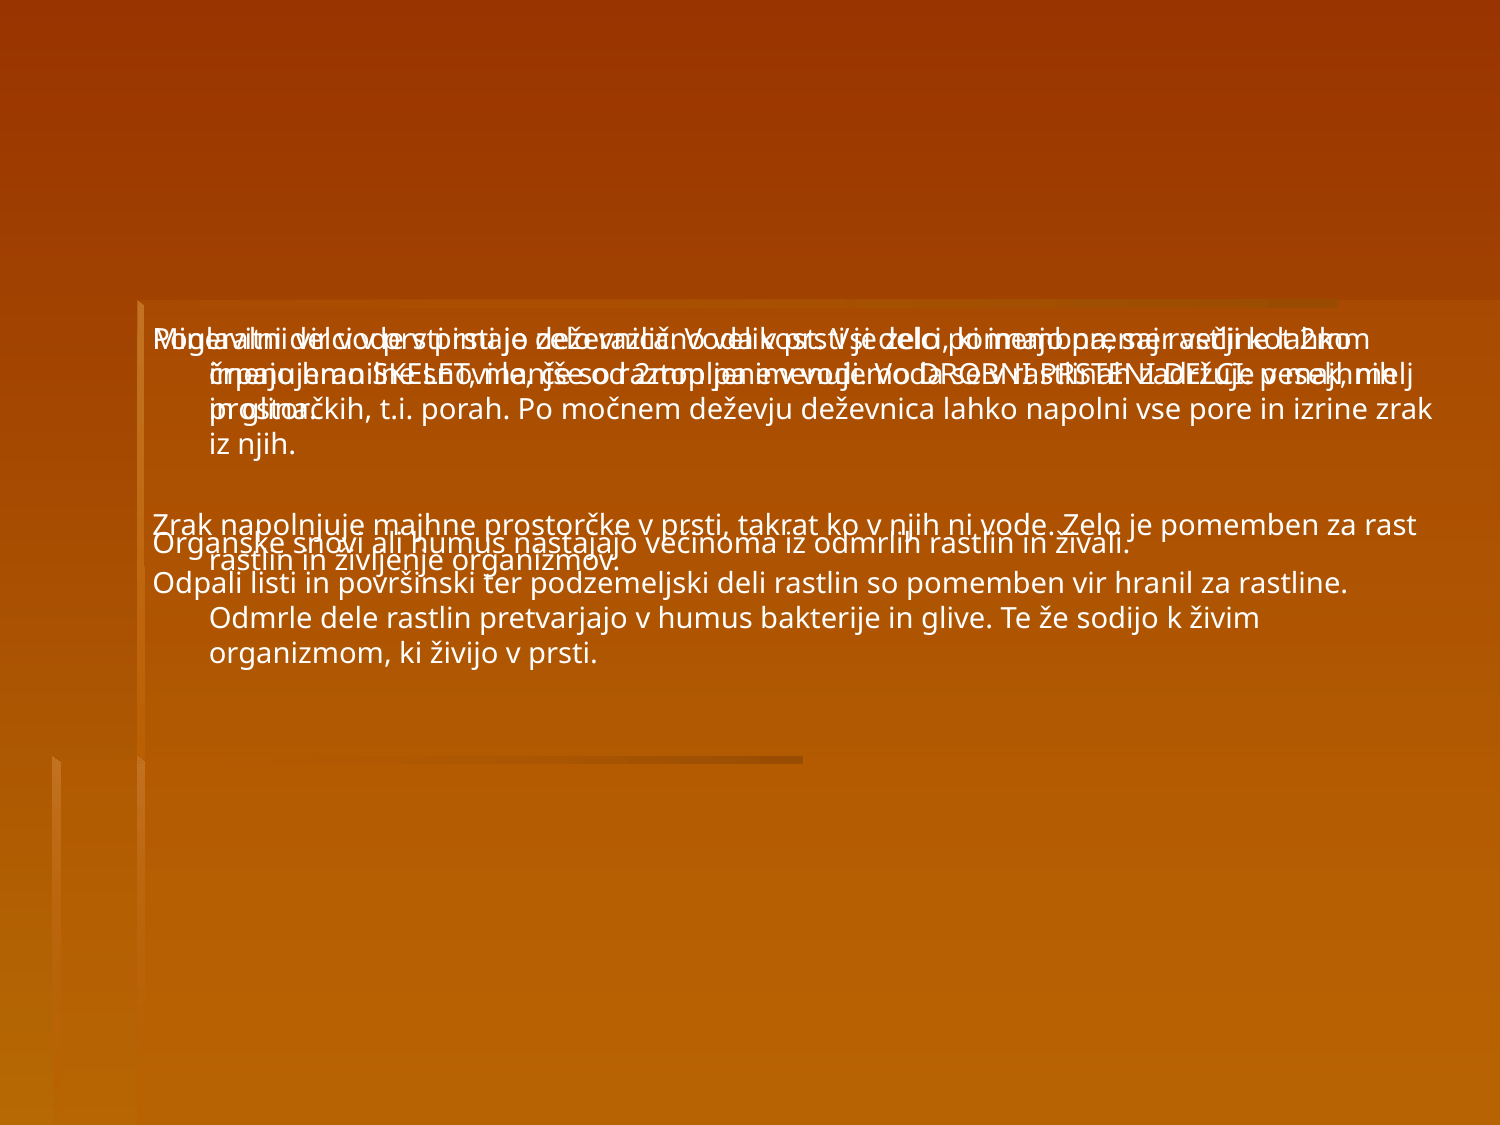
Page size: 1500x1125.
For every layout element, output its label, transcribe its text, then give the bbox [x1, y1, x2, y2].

list Poglavitni vir vode v prsti je deževnica. Voda v prsti je zelo pomembna, saj rastline lahko črpajo hranilne snovi le, če so raztopljene v vodi. Voda se v rastlinah zadržuje v majhnih prostorčkih, t.i. porah. Po močnem deževju deževnica lahko napolni vse pore in izrine zrak iz njih. Zrak napolnjuje majhne prostorčke v prsti, takrat ko v njih ni vode. Zelo je pomemben za rast rastlin in življenje organizmov. [137, 312, 1451, 1000]
